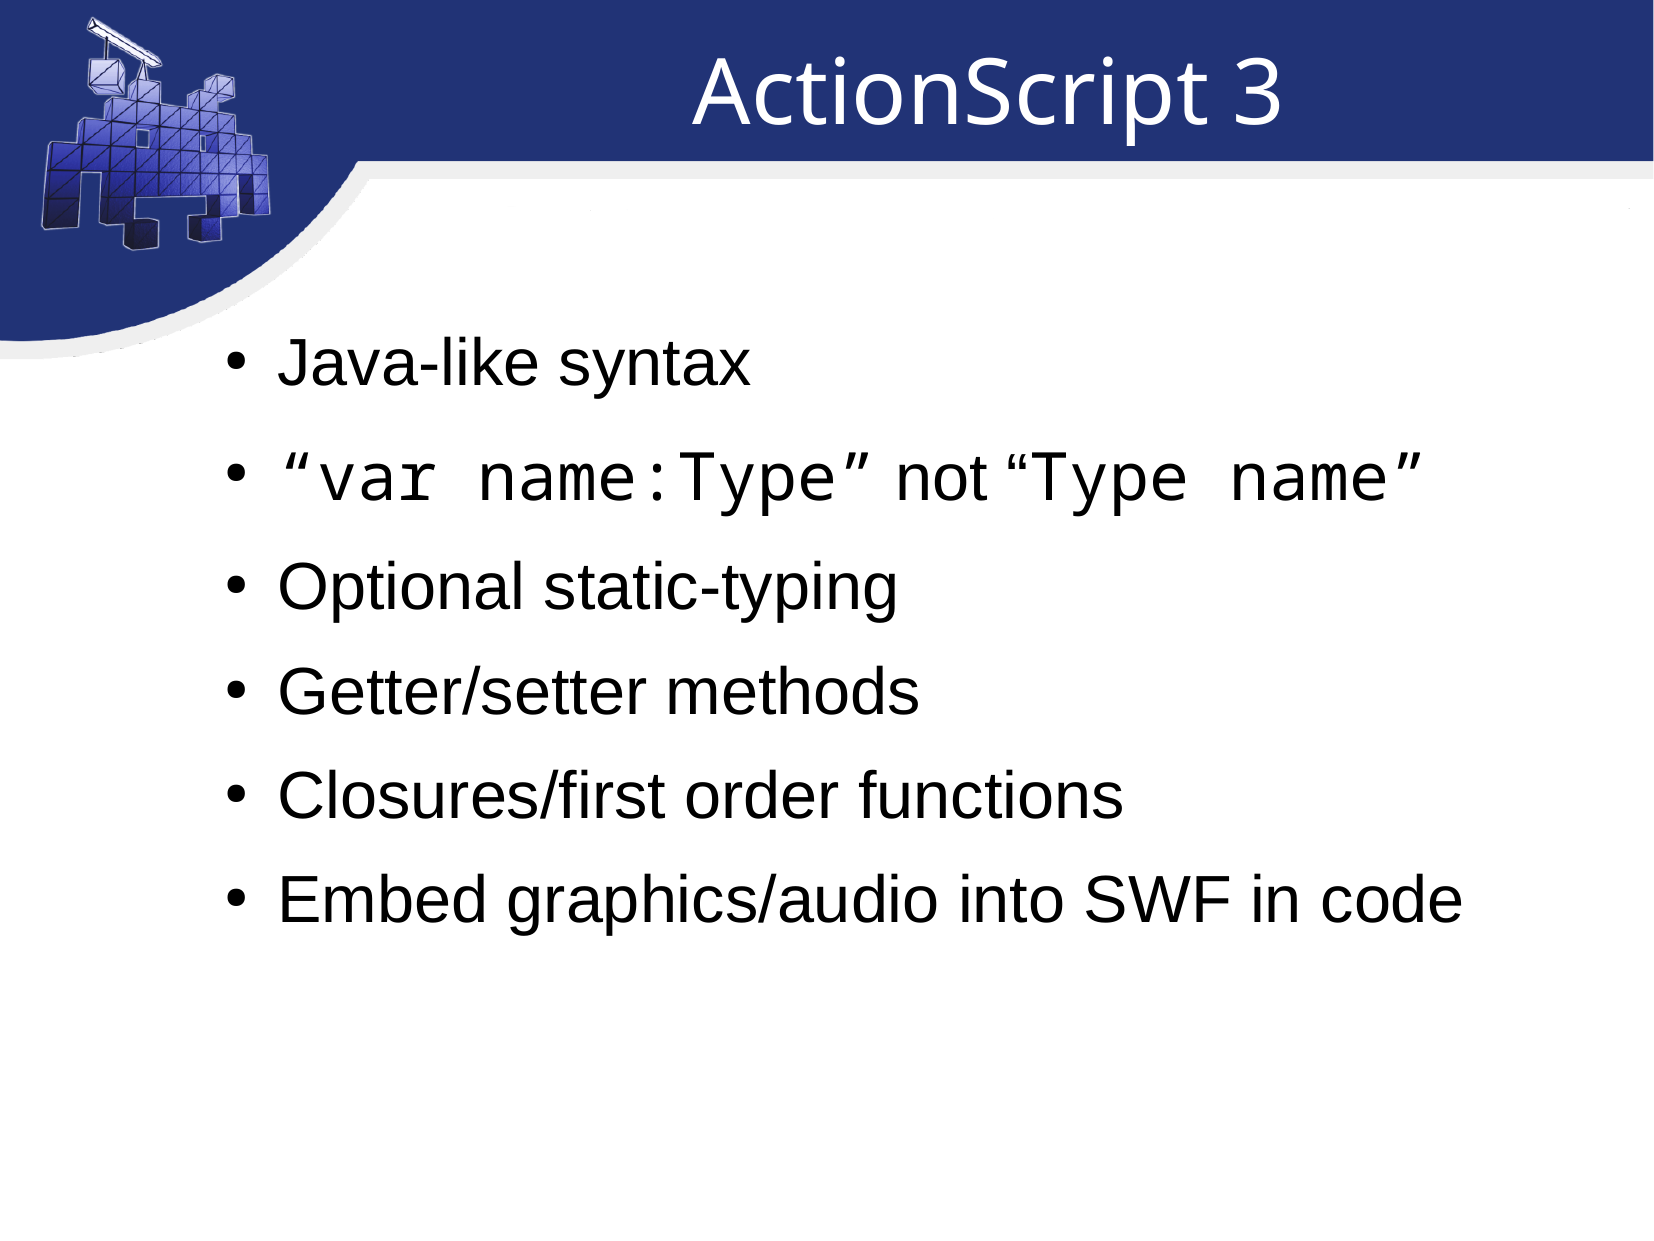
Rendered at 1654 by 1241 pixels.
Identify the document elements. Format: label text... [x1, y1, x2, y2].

title ActionScript 3 [354, 35, 1625, 142]
list Java-like syntax “var name:Type” not “Type name” Optional static-typing Getter/setter methods Closures/first order functions Embed graphics/audio into SWF in code [206, 324, 1595, 1078]
picture [0, 0, 1654, 443]
